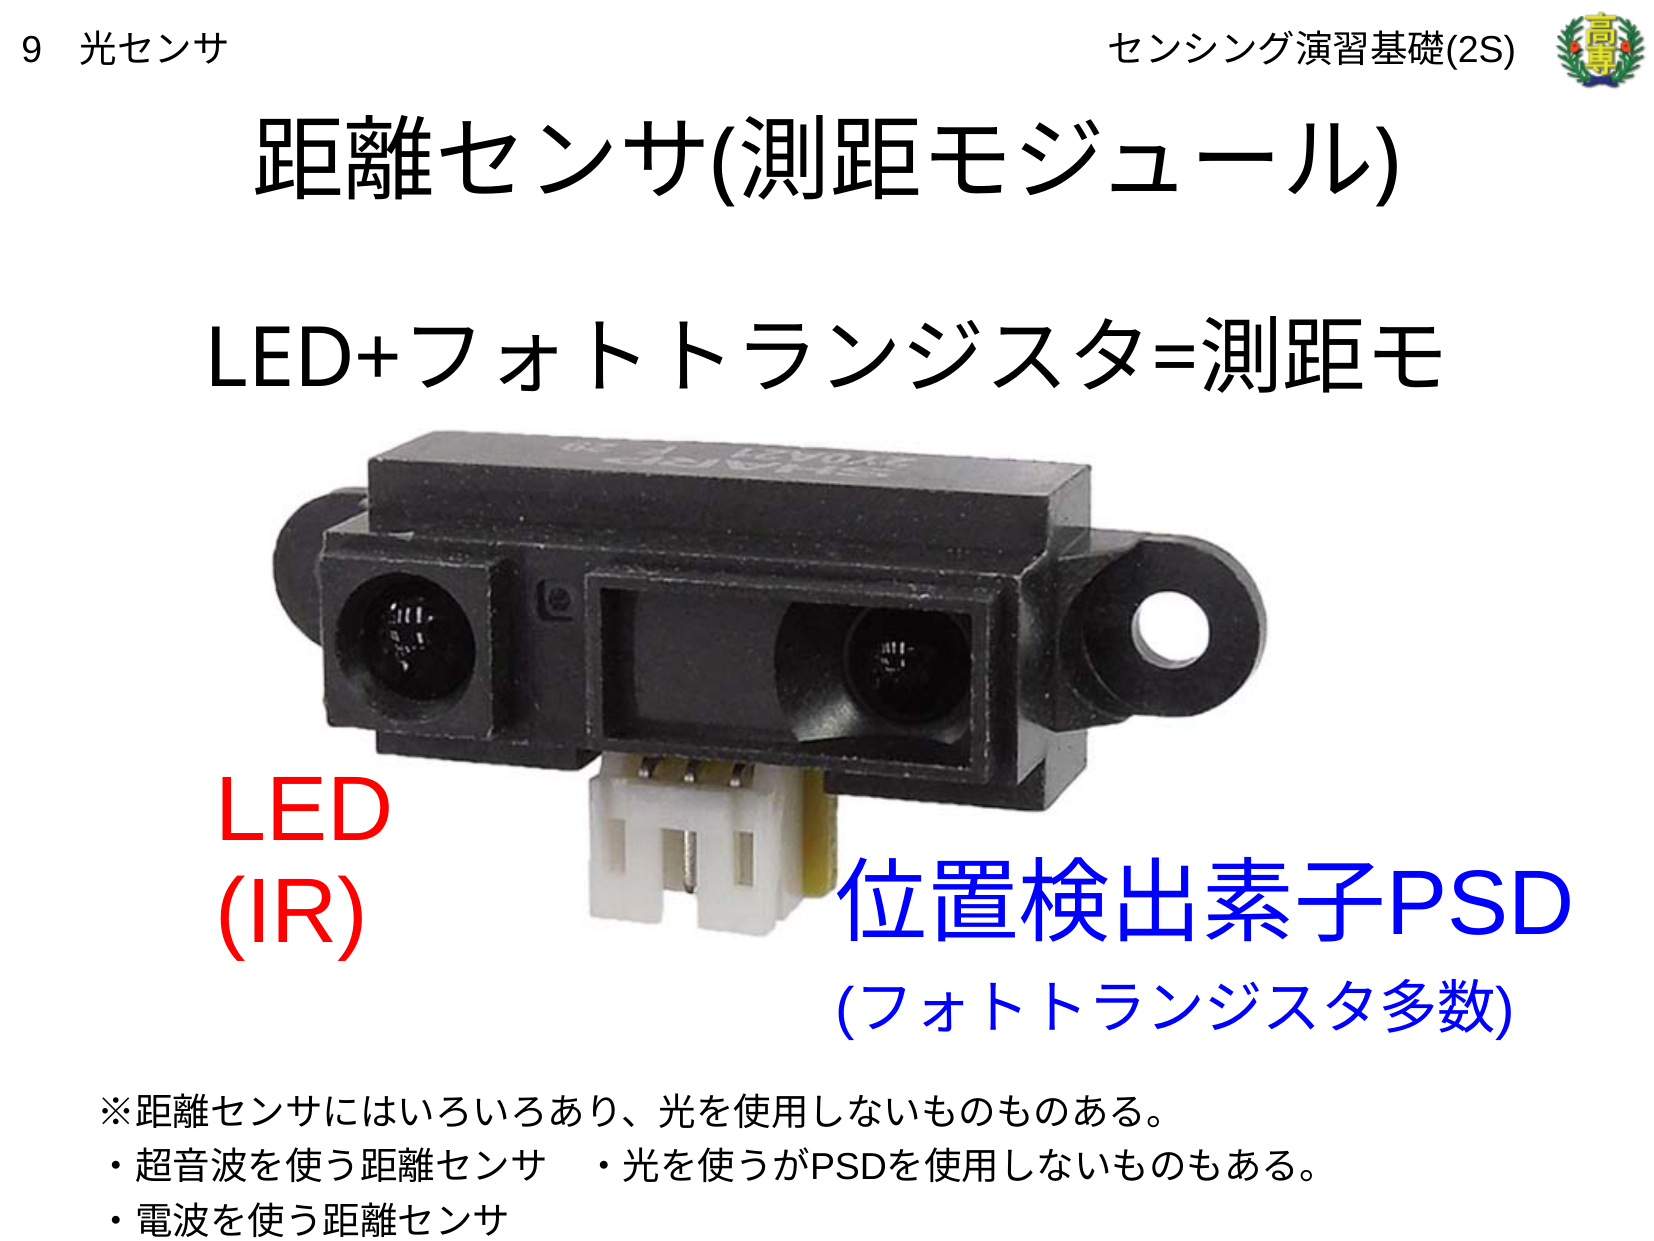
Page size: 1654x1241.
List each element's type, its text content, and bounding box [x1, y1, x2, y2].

text_box ※距離センサにはいろいろあり、光を使用しないものものある。 ・超音波を使う距離センサ ・光を使うがPSDを使用しないものもある。 ・電波を使う距離センサ [82, 1074, 1354, 1233]
picture [270, 424, 1271, 939]
title 距離センサ(測距モジュール) [82, 49, 1571, 257]
list LED+フォトトランジスタ=測距モジュール [82, 290, 1571, 1010]
text_box センシング演習基礎(2S) [1077, 11, 1531, 75]
text_box 位置検出素子PSD (フォトトランジスタ多数) [820, 820, 1613, 1027]
text_box LED(IR) [200, 750, 414, 970]
picture [1553, 2, 1650, 99]
text_box 9 光センサ [6, 11, 923, 75]
